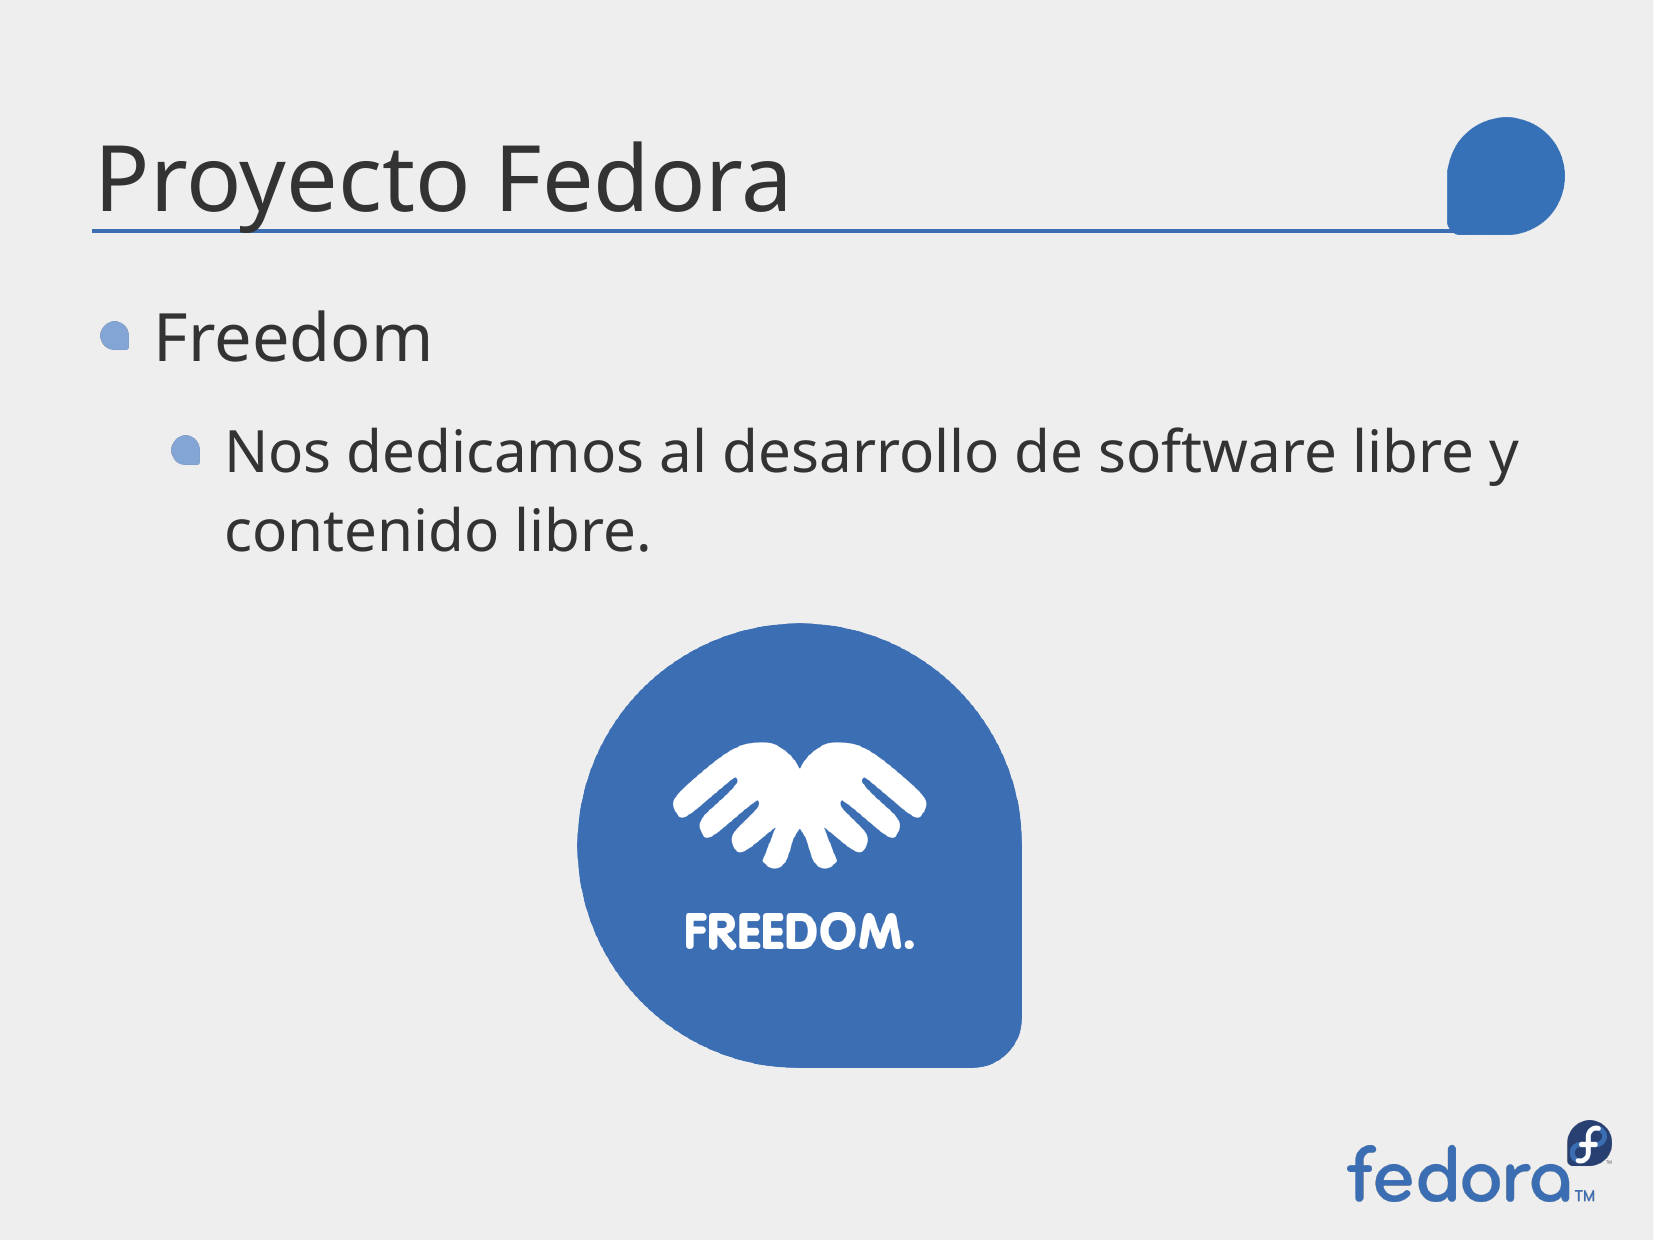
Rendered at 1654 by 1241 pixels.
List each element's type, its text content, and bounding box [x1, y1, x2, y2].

title Proyecto Fedora [94, 100, 1426, 251]
picture [1447, 117, 1565, 235]
list Freedom Nos dedicamos al desarrollo de software libre y contenido libre. [82, 290, 1554, 1094]
picture [1347, 1120, 1612, 1202]
picture [577, 623, 1022, 1069]
